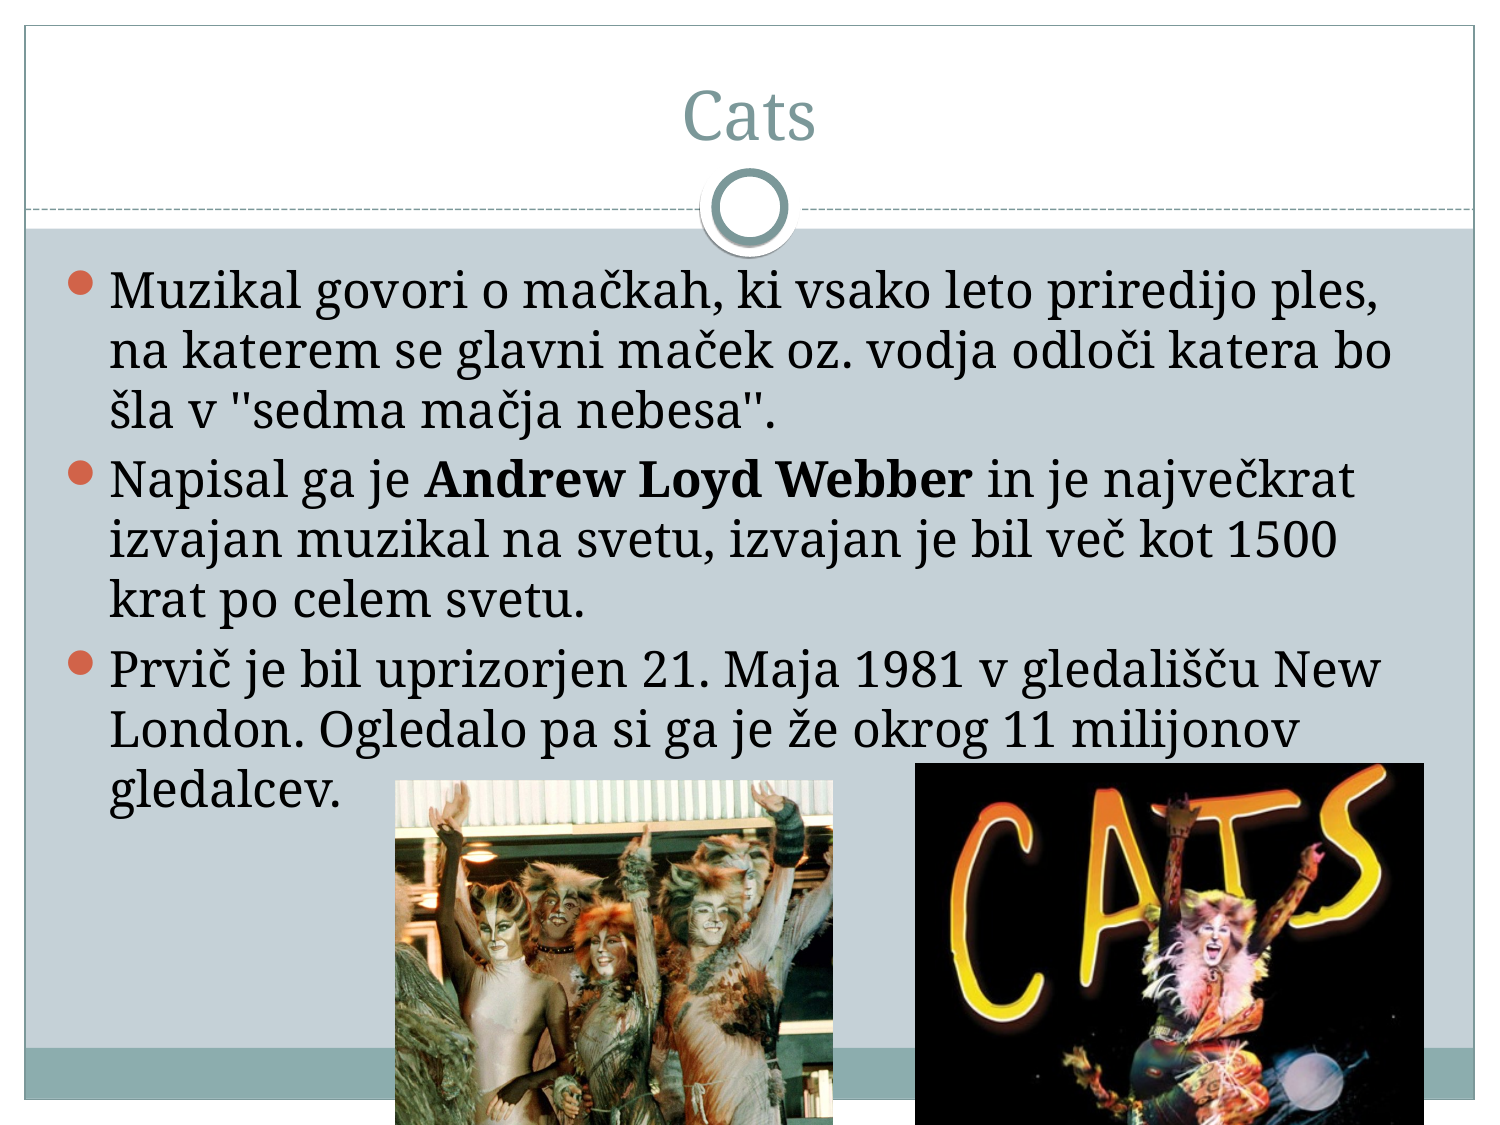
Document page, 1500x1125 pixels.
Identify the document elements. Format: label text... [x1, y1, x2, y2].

picture [915, 763, 1424, 1125]
title Cats [49, 37, 1450, 162]
list Muzikal govori o mačkah, ki vsako leto priredijo ples, na katerem se glavni maček oz. vodja odloči katera bo šla v ''sedma mačja nebesa''. Napisal ga je Andrew Loyd Webber in je največkrat izvajan muzikal na svetu, izvajan je bil več kot 1500 krat po celem svetu. Prvič je bil uprizorjen 21. Maja 1981 v gledališču New London. Ogledalo pa si ga je že okrog 11 milijonov gledalcev. [49, 250, 1445, 1001]
picture [395, 780, 833, 1125]
